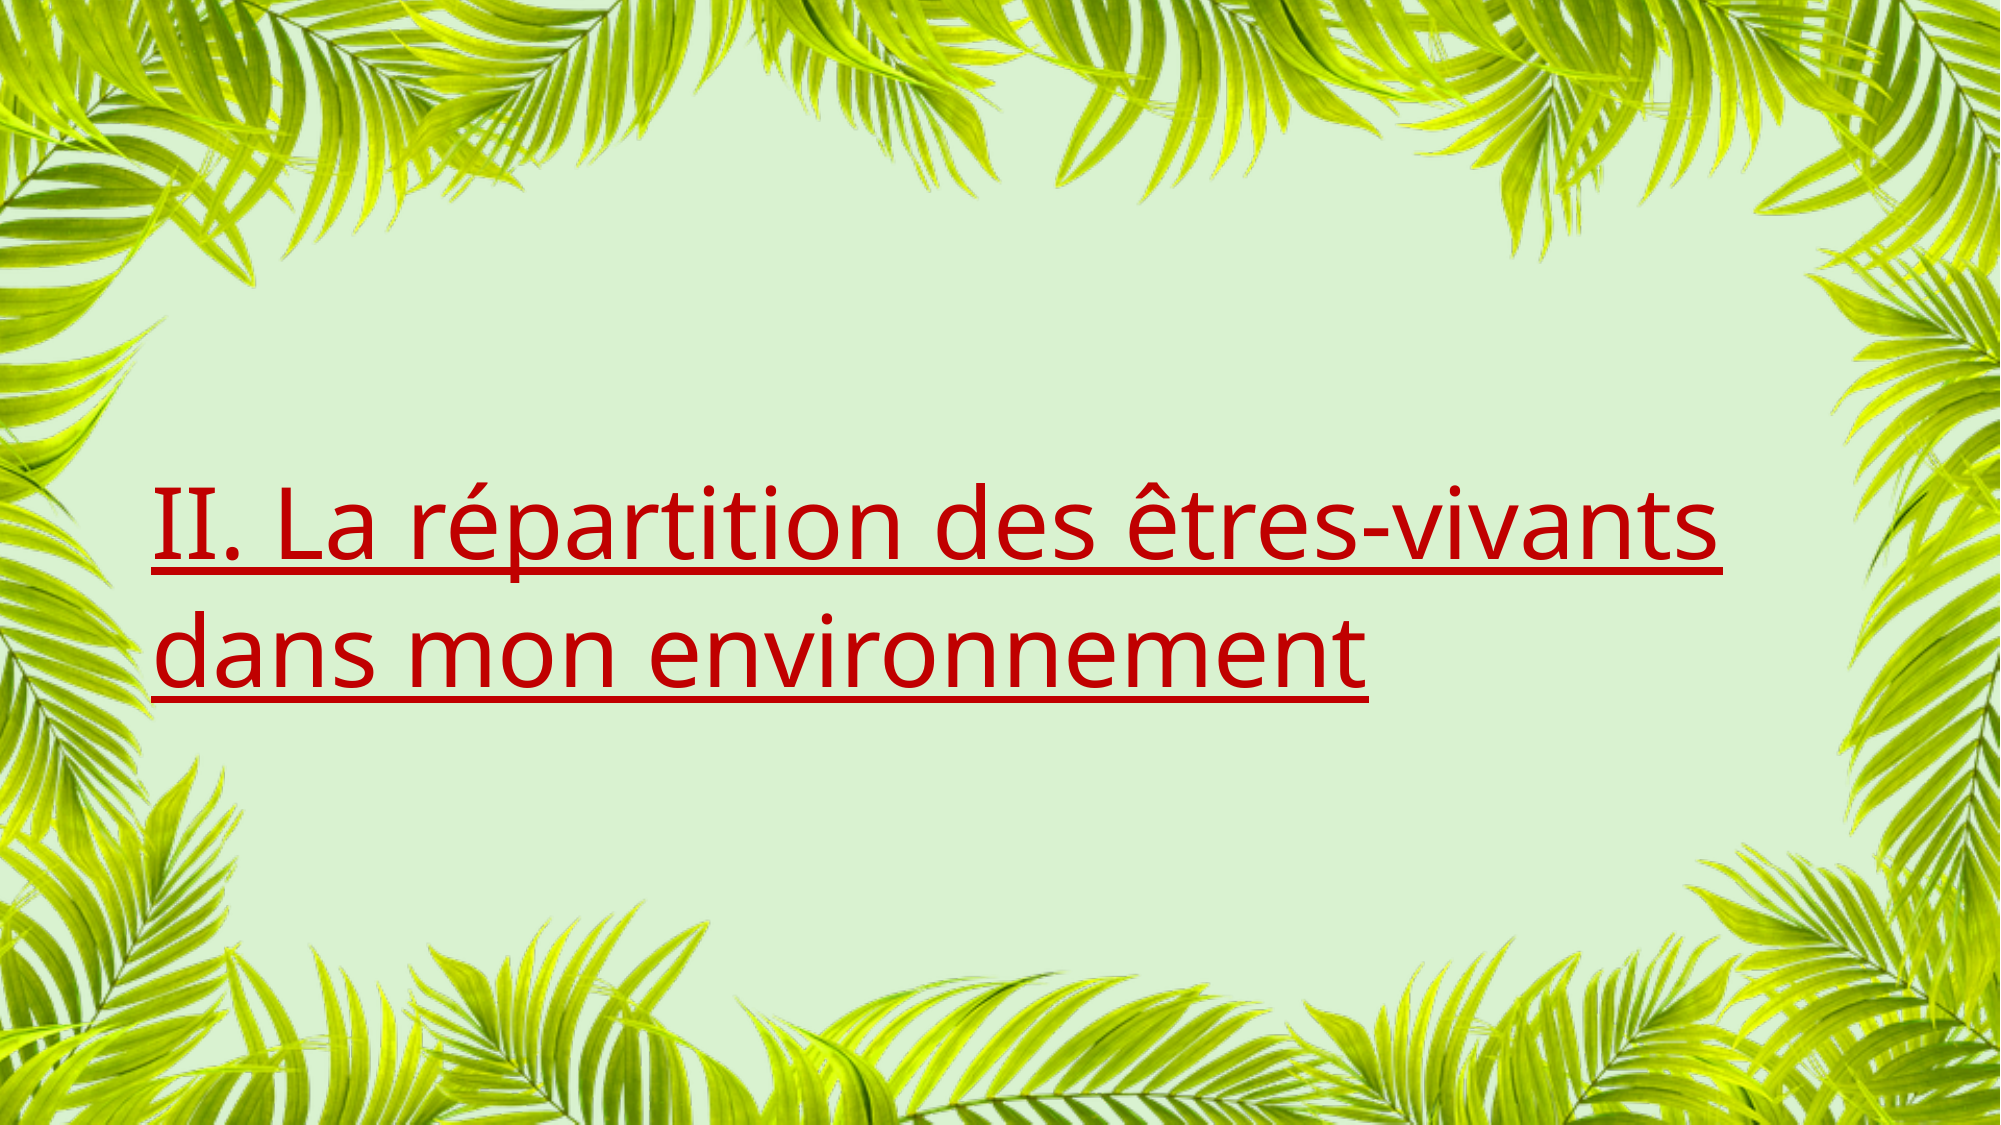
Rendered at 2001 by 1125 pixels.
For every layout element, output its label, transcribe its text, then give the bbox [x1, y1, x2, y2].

picture [0, 0, 2000, 1125]
text_box II. La répartition des êtres-vivants dans mon environnement [136, 443, 1864, 861]
